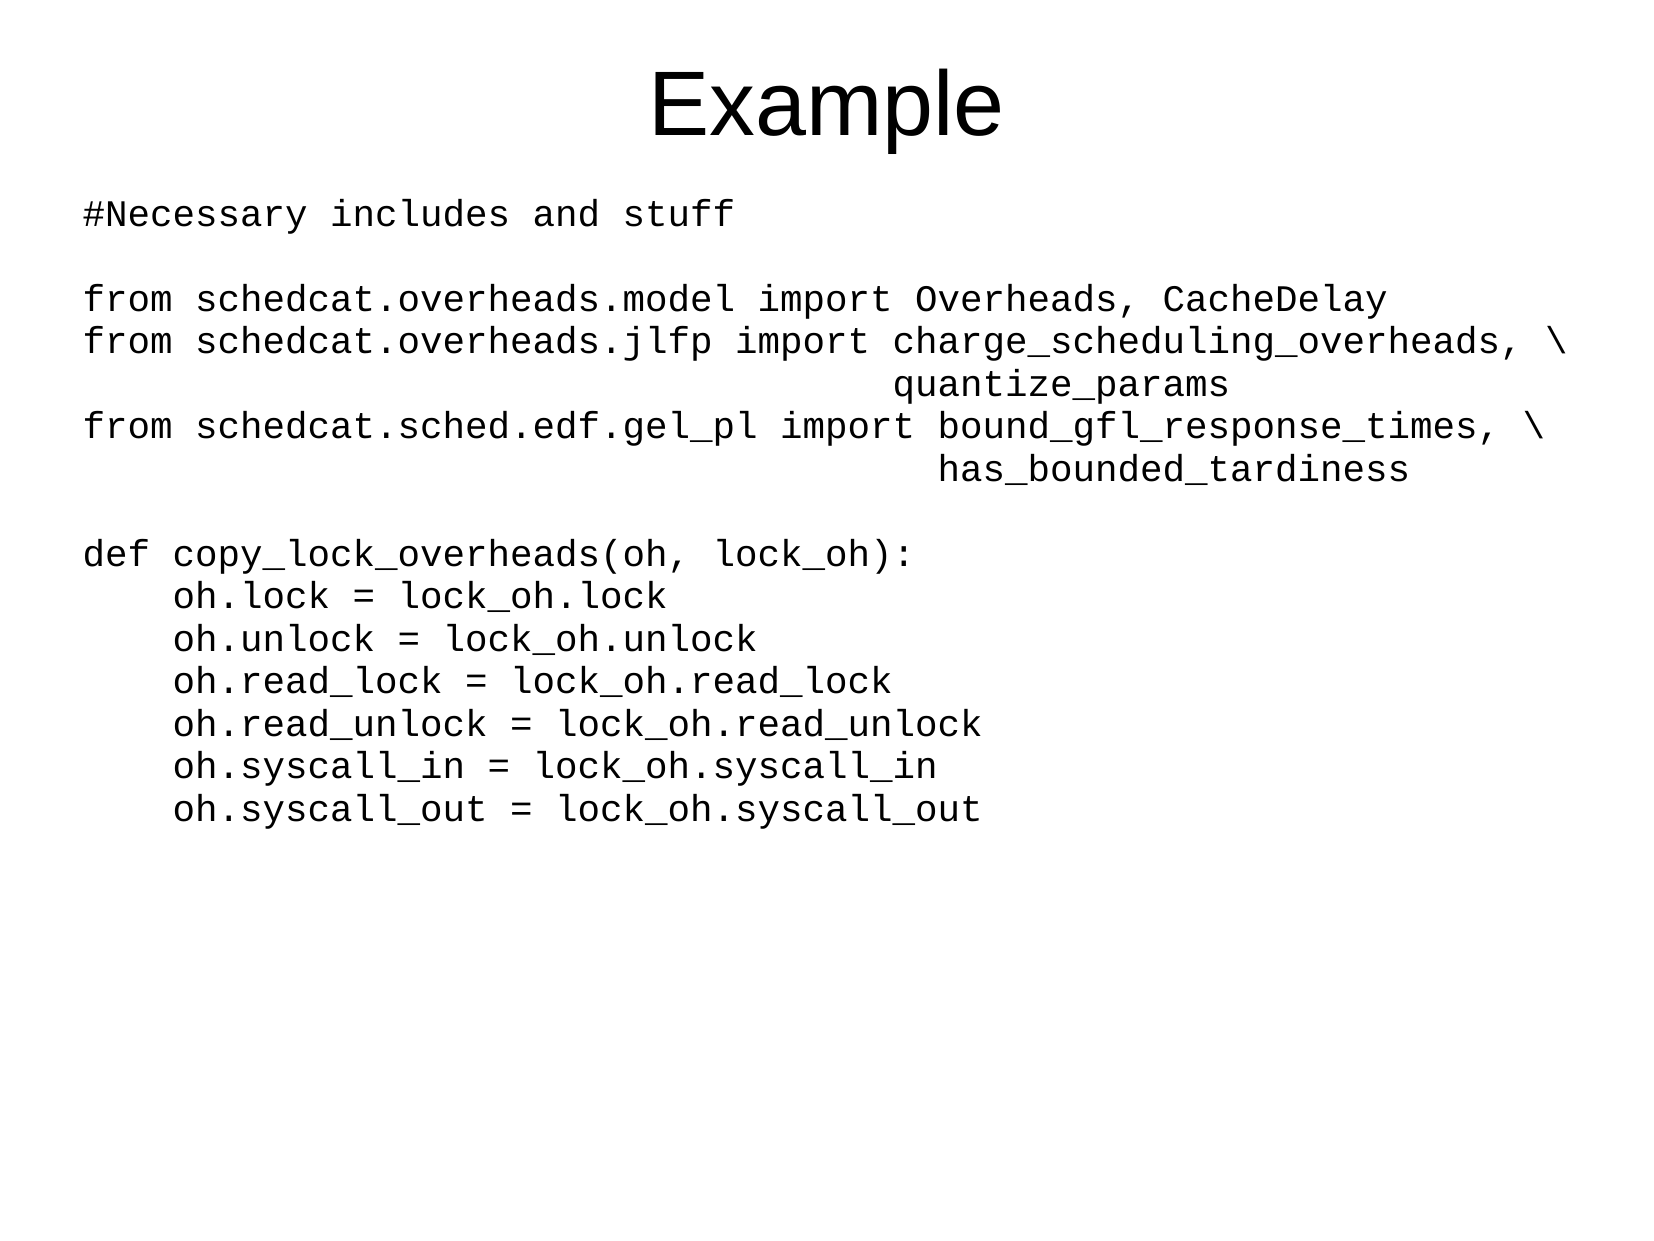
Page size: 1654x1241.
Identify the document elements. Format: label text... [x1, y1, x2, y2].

title Example [82, 0, 1571, 195]
list #Necessary includes and stuff from schedcat.overheads.model import Overheads, CacheDelay from schedcat.overheads.jlfp import charge_scheduling_overheads, \ quantize_params from schedcat.sched.edf.gel_pl import bound_gfl_response_times, \ has_bounded_tardiness def copy_lock_overheads(oh, lock_oh): oh.lock = lock_oh.lock oh.unlock = lock_oh.unlock oh.read_lock = lock_oh.read_lock oh.read_unlock = lock_oh.read_unlock oh.syscall_in = lock_oh.syscall_in oh.syscall_out = lock_oh.syscall_out [82, 195, 1571, 1156]
